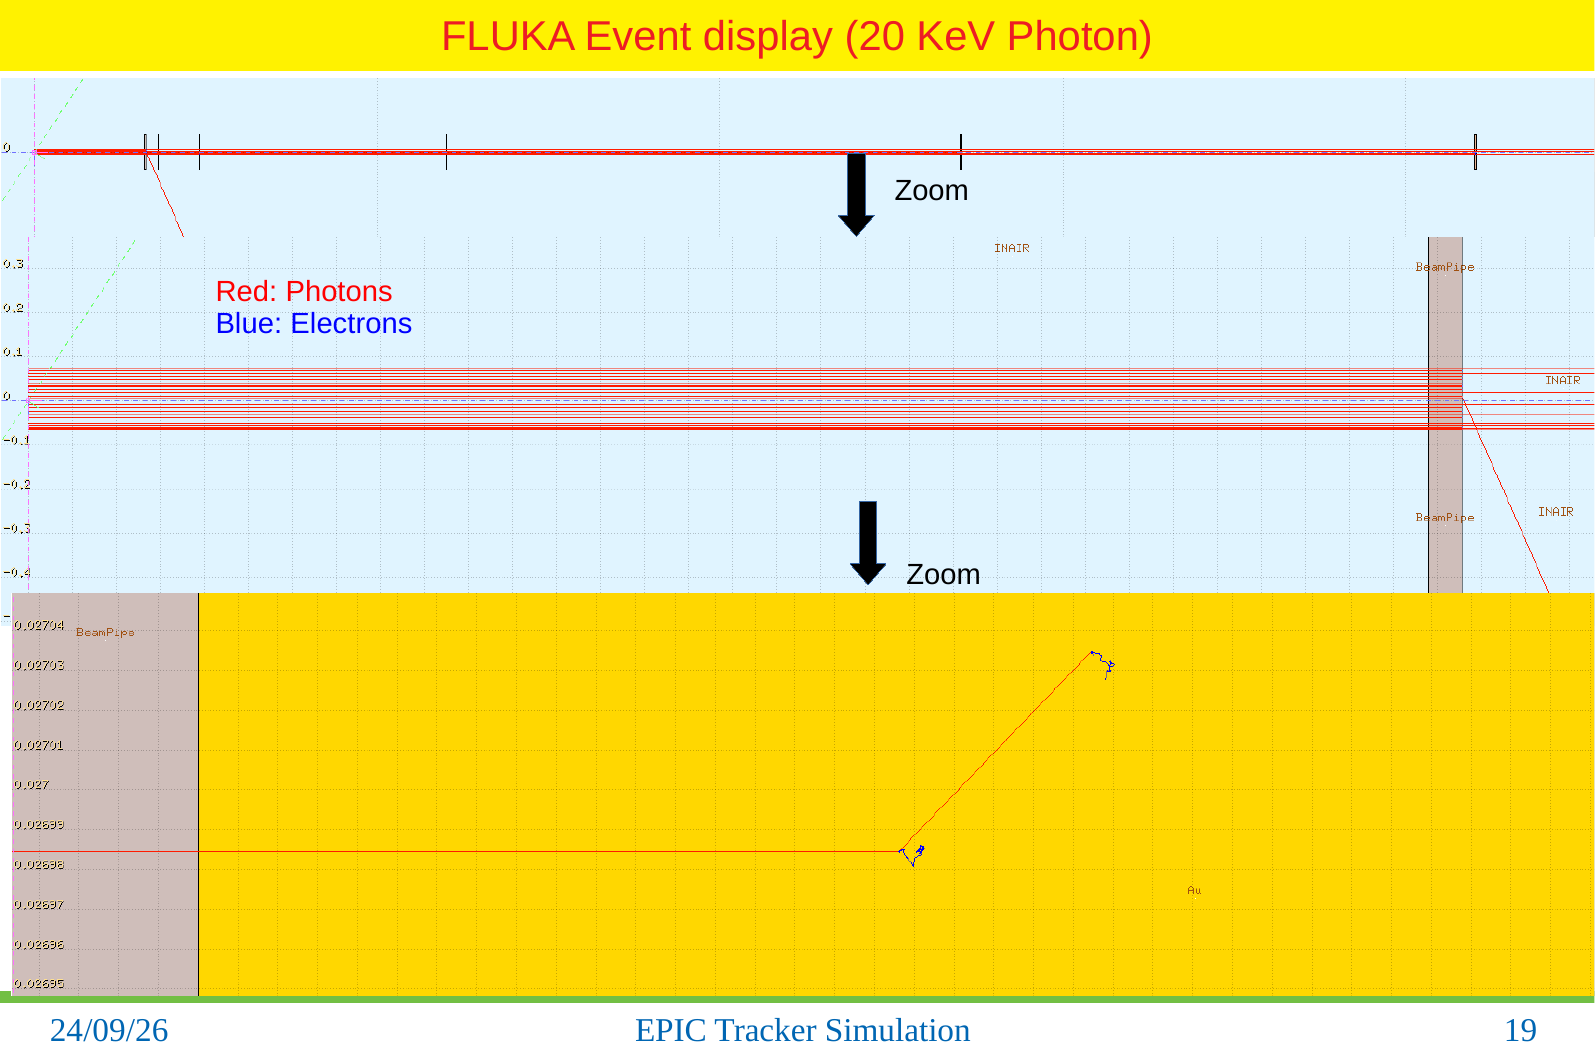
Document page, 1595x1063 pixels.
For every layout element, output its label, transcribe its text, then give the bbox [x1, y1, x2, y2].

text_box [850, 501, 886, 585]
text_box Zoom [879, 166, 1329, 266]
text_box Red: Photons Blue: Electrons [200, 267, 650, 367]
title FLUKA Event display (20 KeV Photon) [0, 0, 1595, 71]
text_box Zoom [891, 550, 1341, 593]
text_box [838, 153, 875, 237]
picture [0, 78, 1595, 996]
